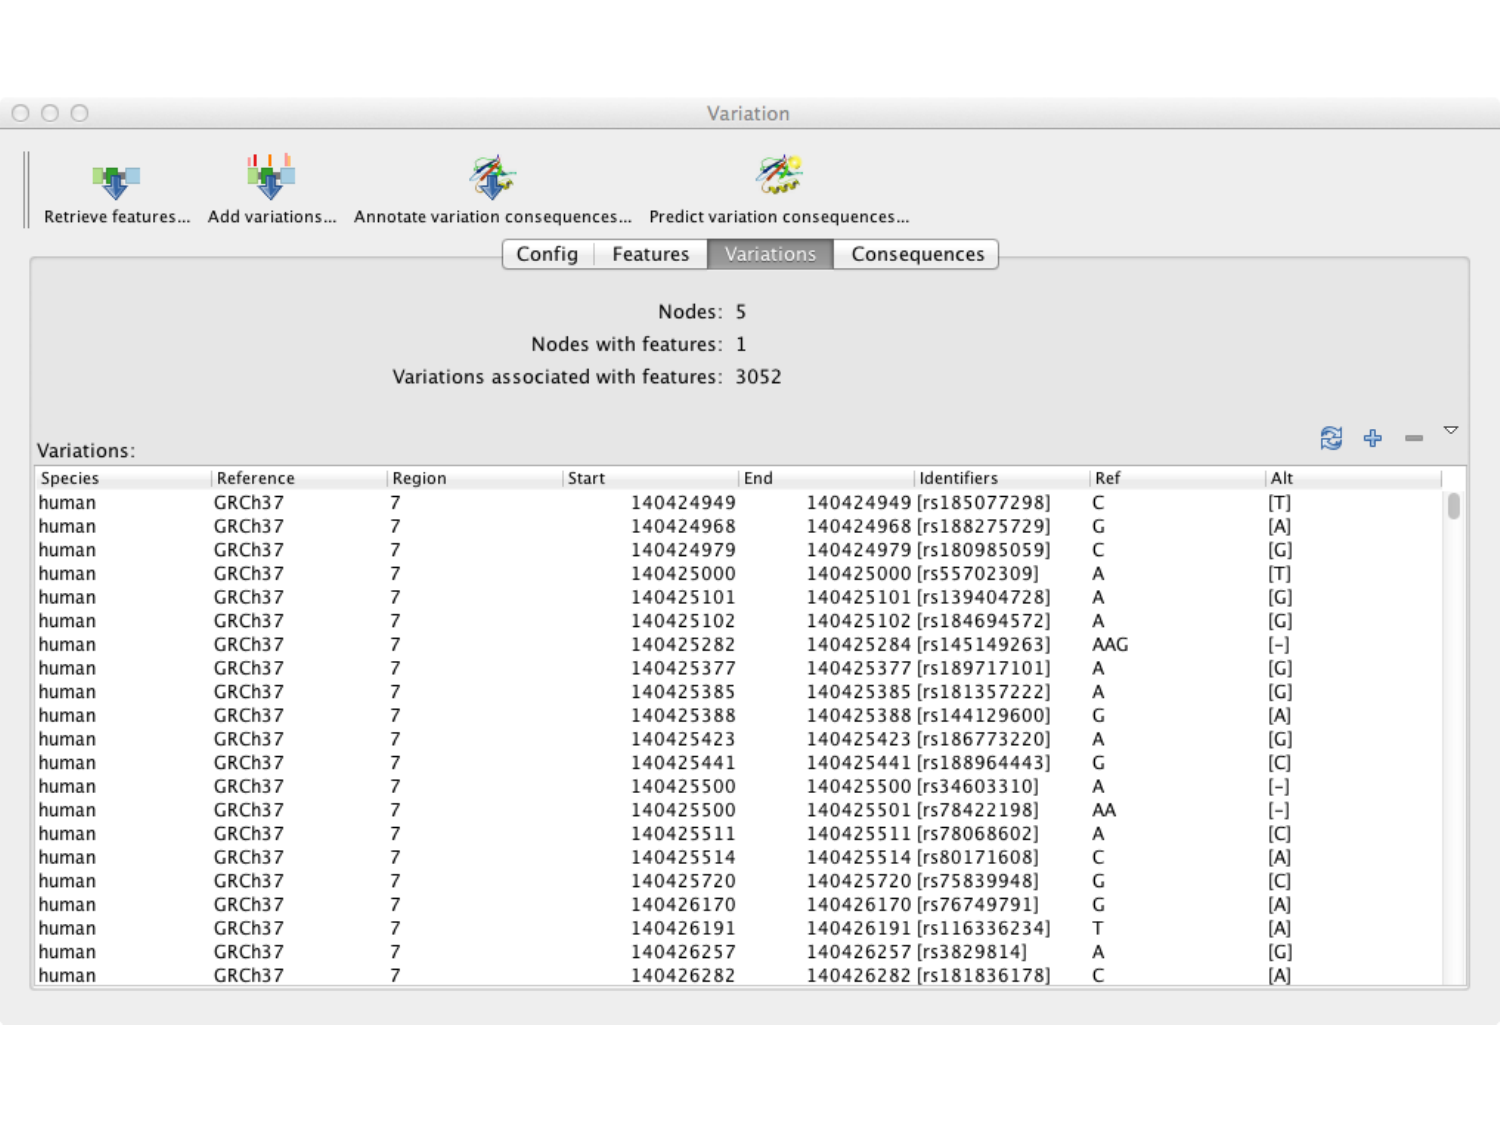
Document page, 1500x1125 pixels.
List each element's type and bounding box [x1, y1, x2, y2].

picture [0, 97, 1500, 1026]
